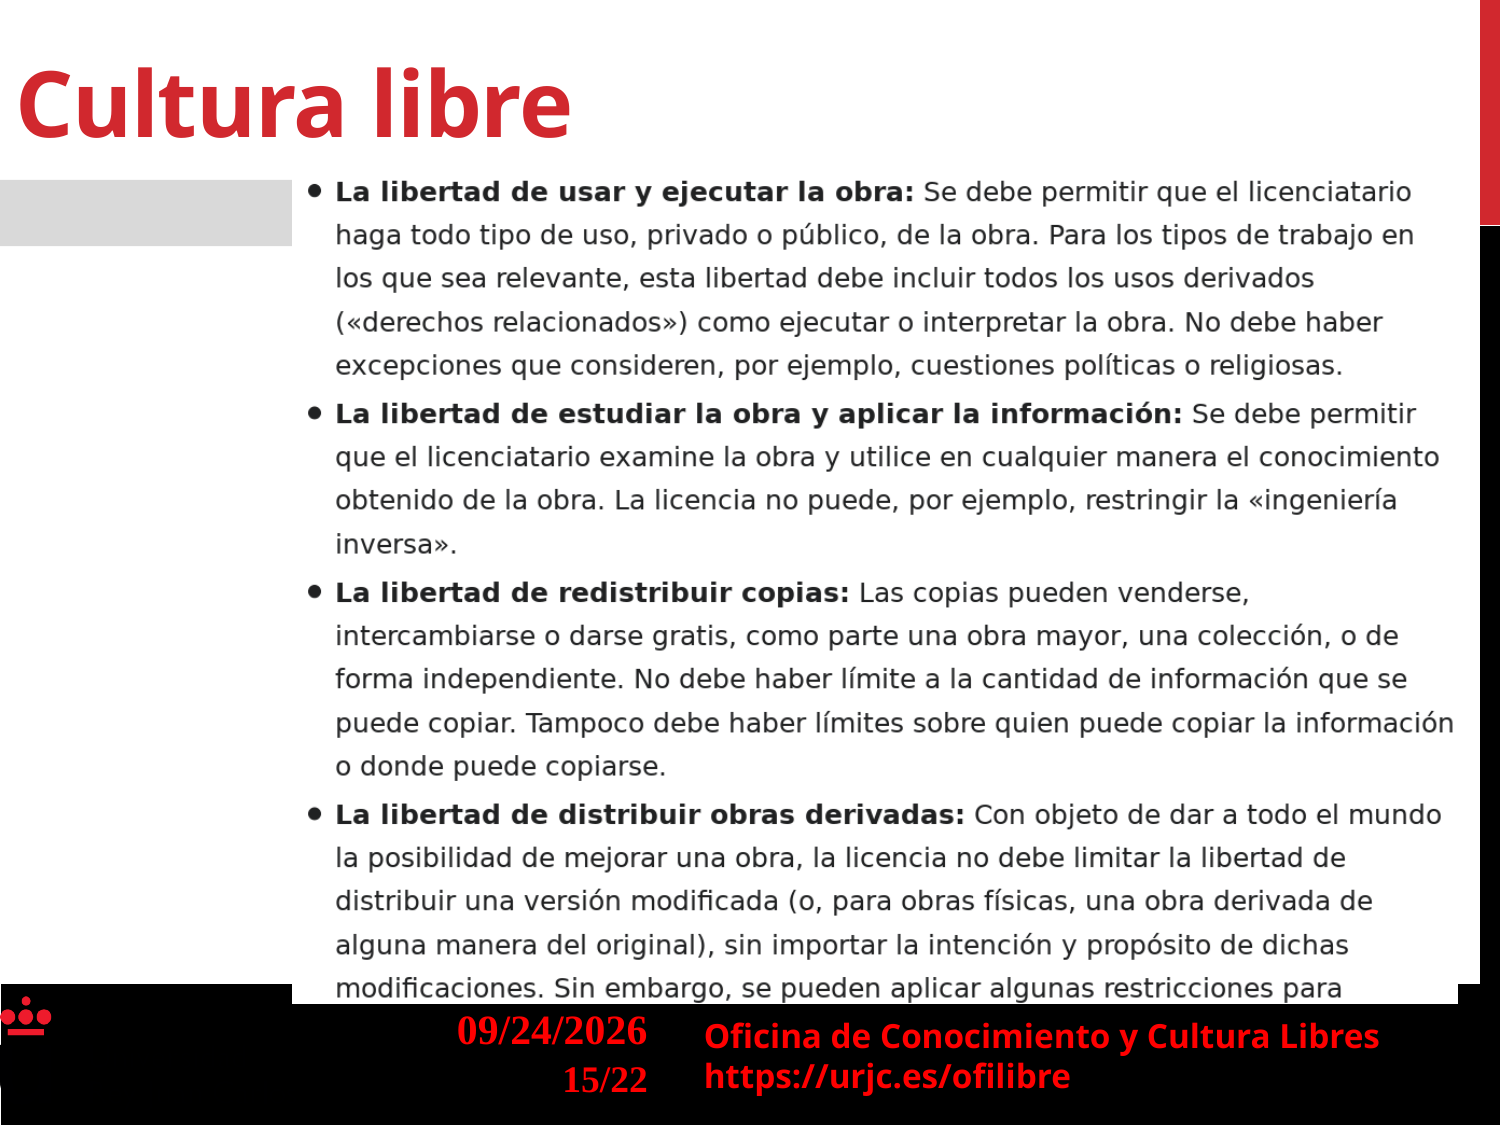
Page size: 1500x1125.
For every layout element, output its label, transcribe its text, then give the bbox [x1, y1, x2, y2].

title [75, 15, 1425, 170]
picture [292, 170, 1458, 1004]
text_box Cultura libre [0, 24, 1326, 172]
